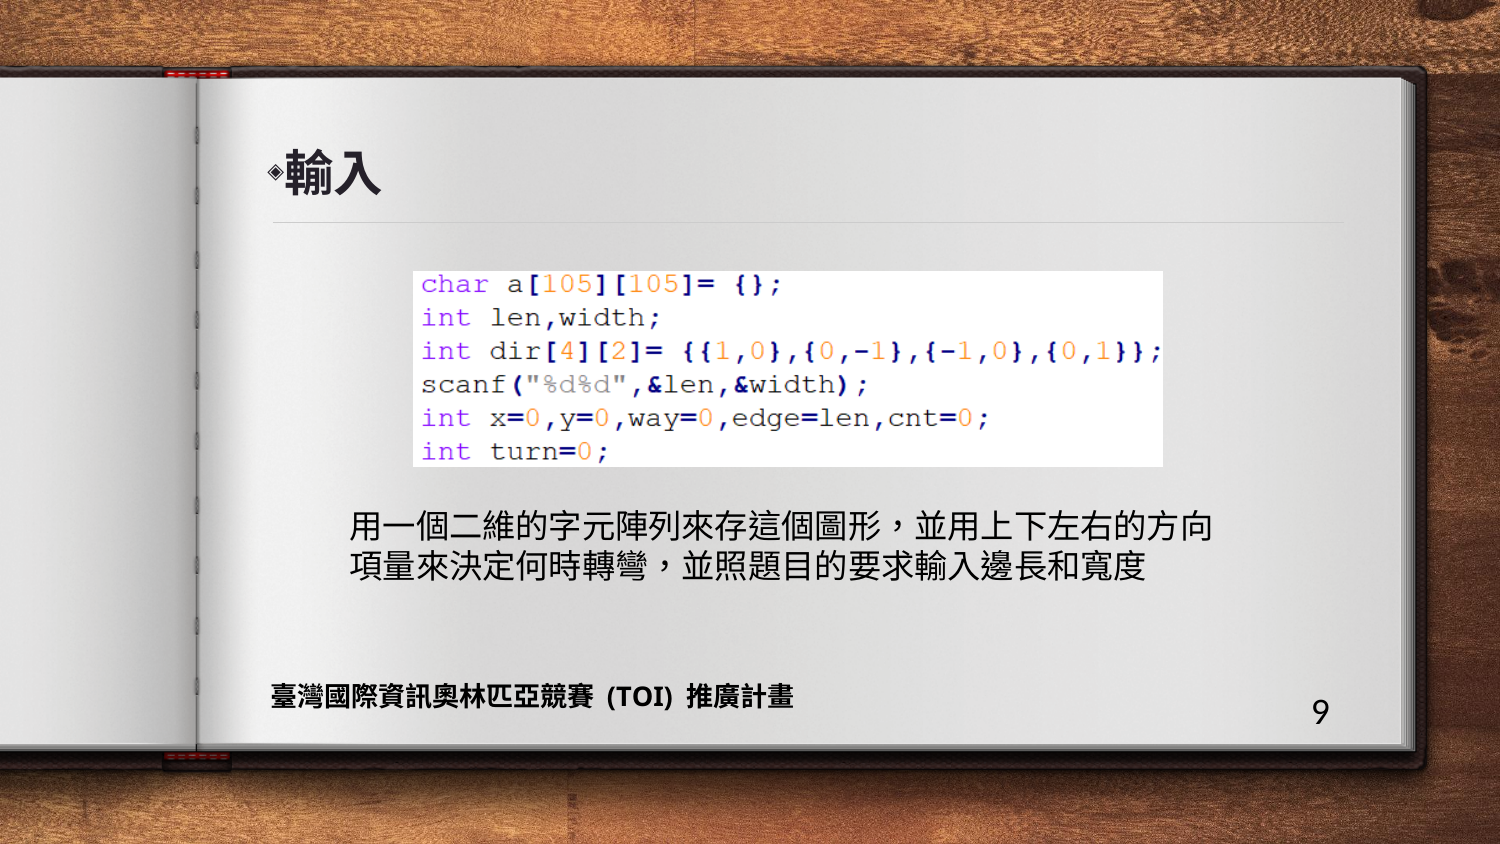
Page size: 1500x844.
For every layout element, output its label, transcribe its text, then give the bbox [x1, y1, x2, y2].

picture [413, 271, 1163, 467]
text_box 用一個二維的字元陣列來存這個圖形，並用上下左右的方向項量來決定何時轉彎，並照題目的要求輸入邊長和寬度 [334, 497, 1241, 594]
list 輸入 [252, 126, 1194, 216]
text_box [1295, 672, 1386, 737]
